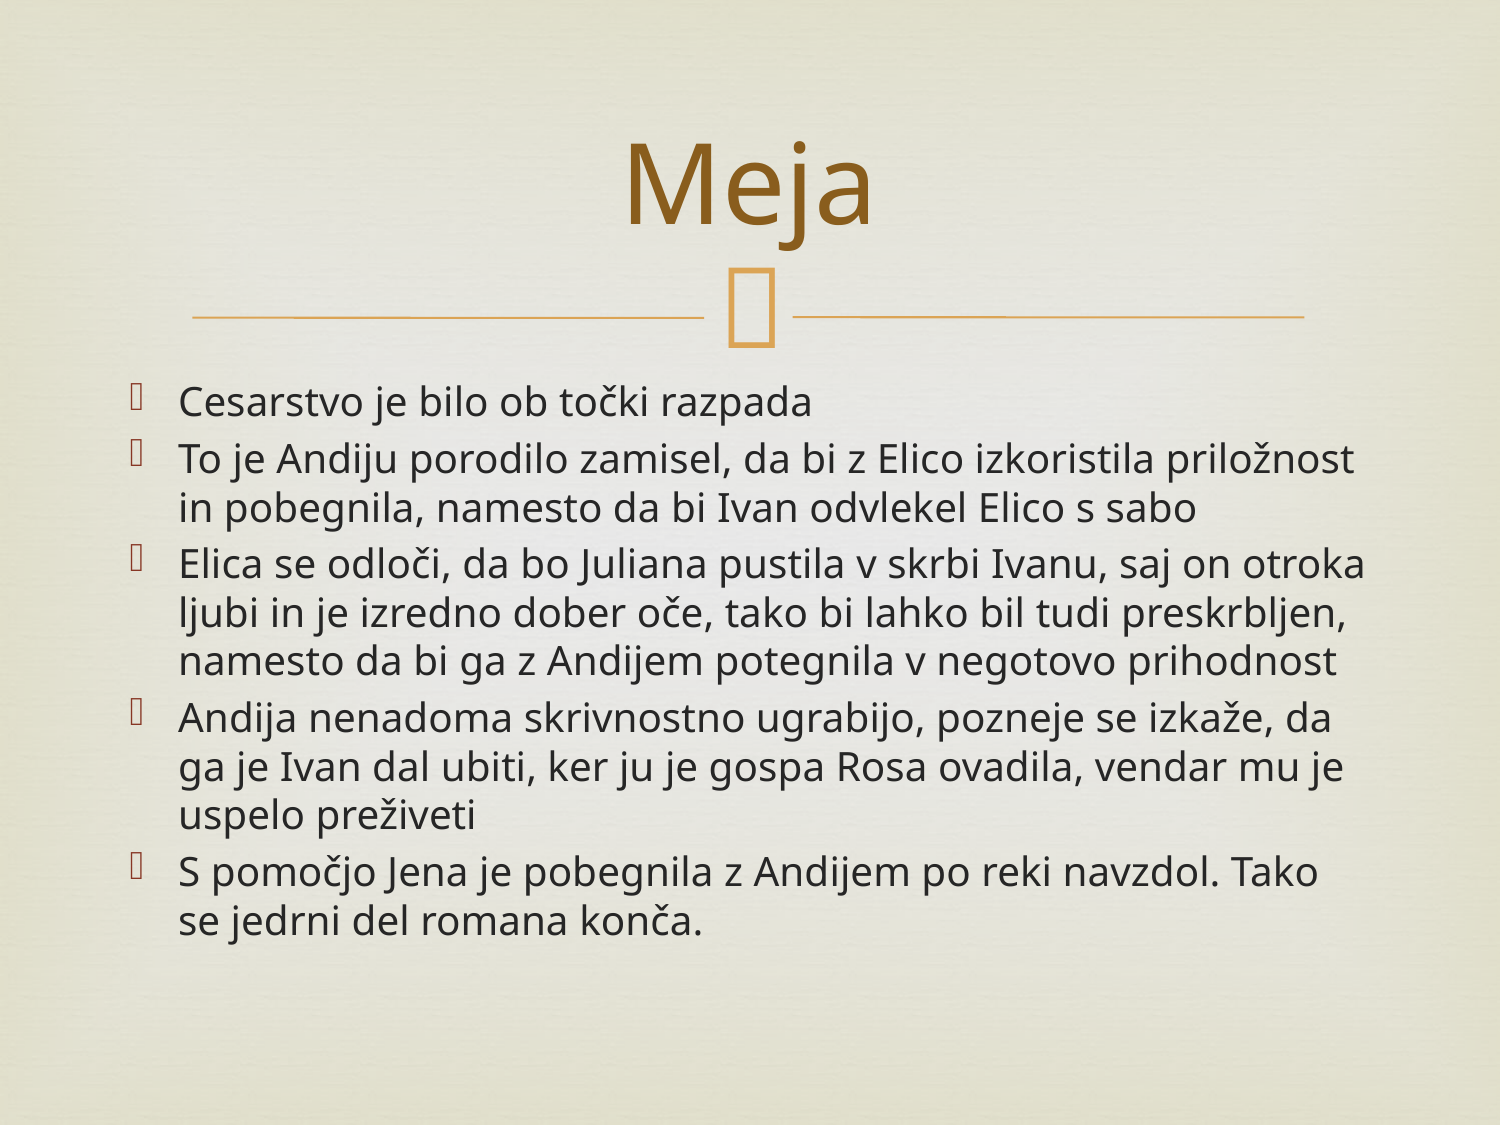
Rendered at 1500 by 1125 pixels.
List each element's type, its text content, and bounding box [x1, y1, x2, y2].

title Meja [113, 93, 1386, 267]
list Cesarstvo je bilo ob točki razpada To je Andiju porodilo zamisel, da bi z Elico izkoristila priložnost in pobegnila, namesto da bi Ivan odvlekel Elico s sabo Elica se odloči, da bo Juliana pustila v skrbi Ivanu, saj on otroka ljubi in je izredno dober oče, tako bi lahko bil tudi preskrbljen, namesto da bi ga z Andijem potegnila v negotovo prihodnost Andija nenadoma skrivnostno ugrabijo, pozneje se izkaže, da ga je Ivan dal ubiti, ker ju je gospa Rosa ovadila, vendar mu je uspelo preživeti S pomočjo Jena je pobegnila z Andijem po reki navzdol. Tako se jedrni del romana konča. [114, 368, 1386, 1005]
